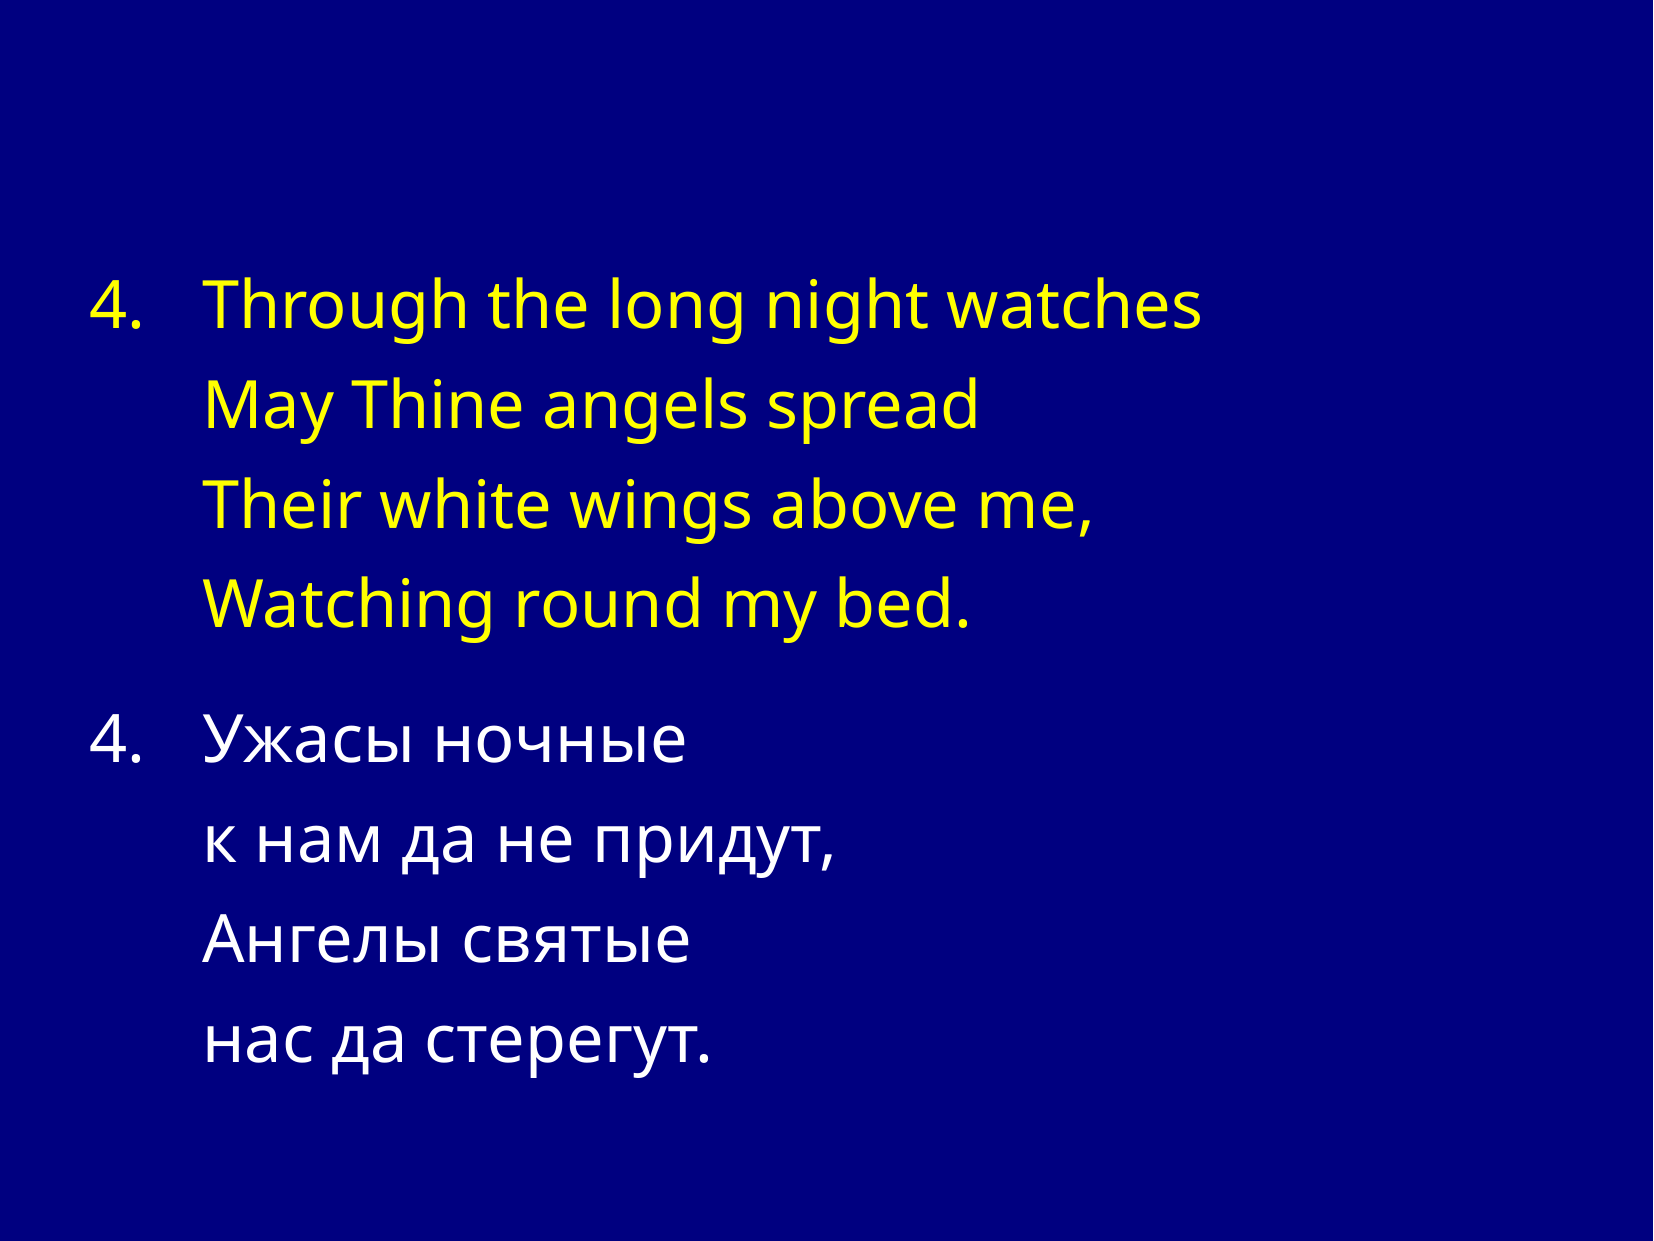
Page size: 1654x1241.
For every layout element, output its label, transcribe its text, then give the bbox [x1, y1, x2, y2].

text_box 4. Ужасы ночные к нам да не придут, Ангелы святые нас да стерегут. [75, 675, 1576, 1163]
text_box 4. Through the long night watches May Thine angels spread Their white wings above me, Watching round my bed. [75, 150, 1576, 638]
